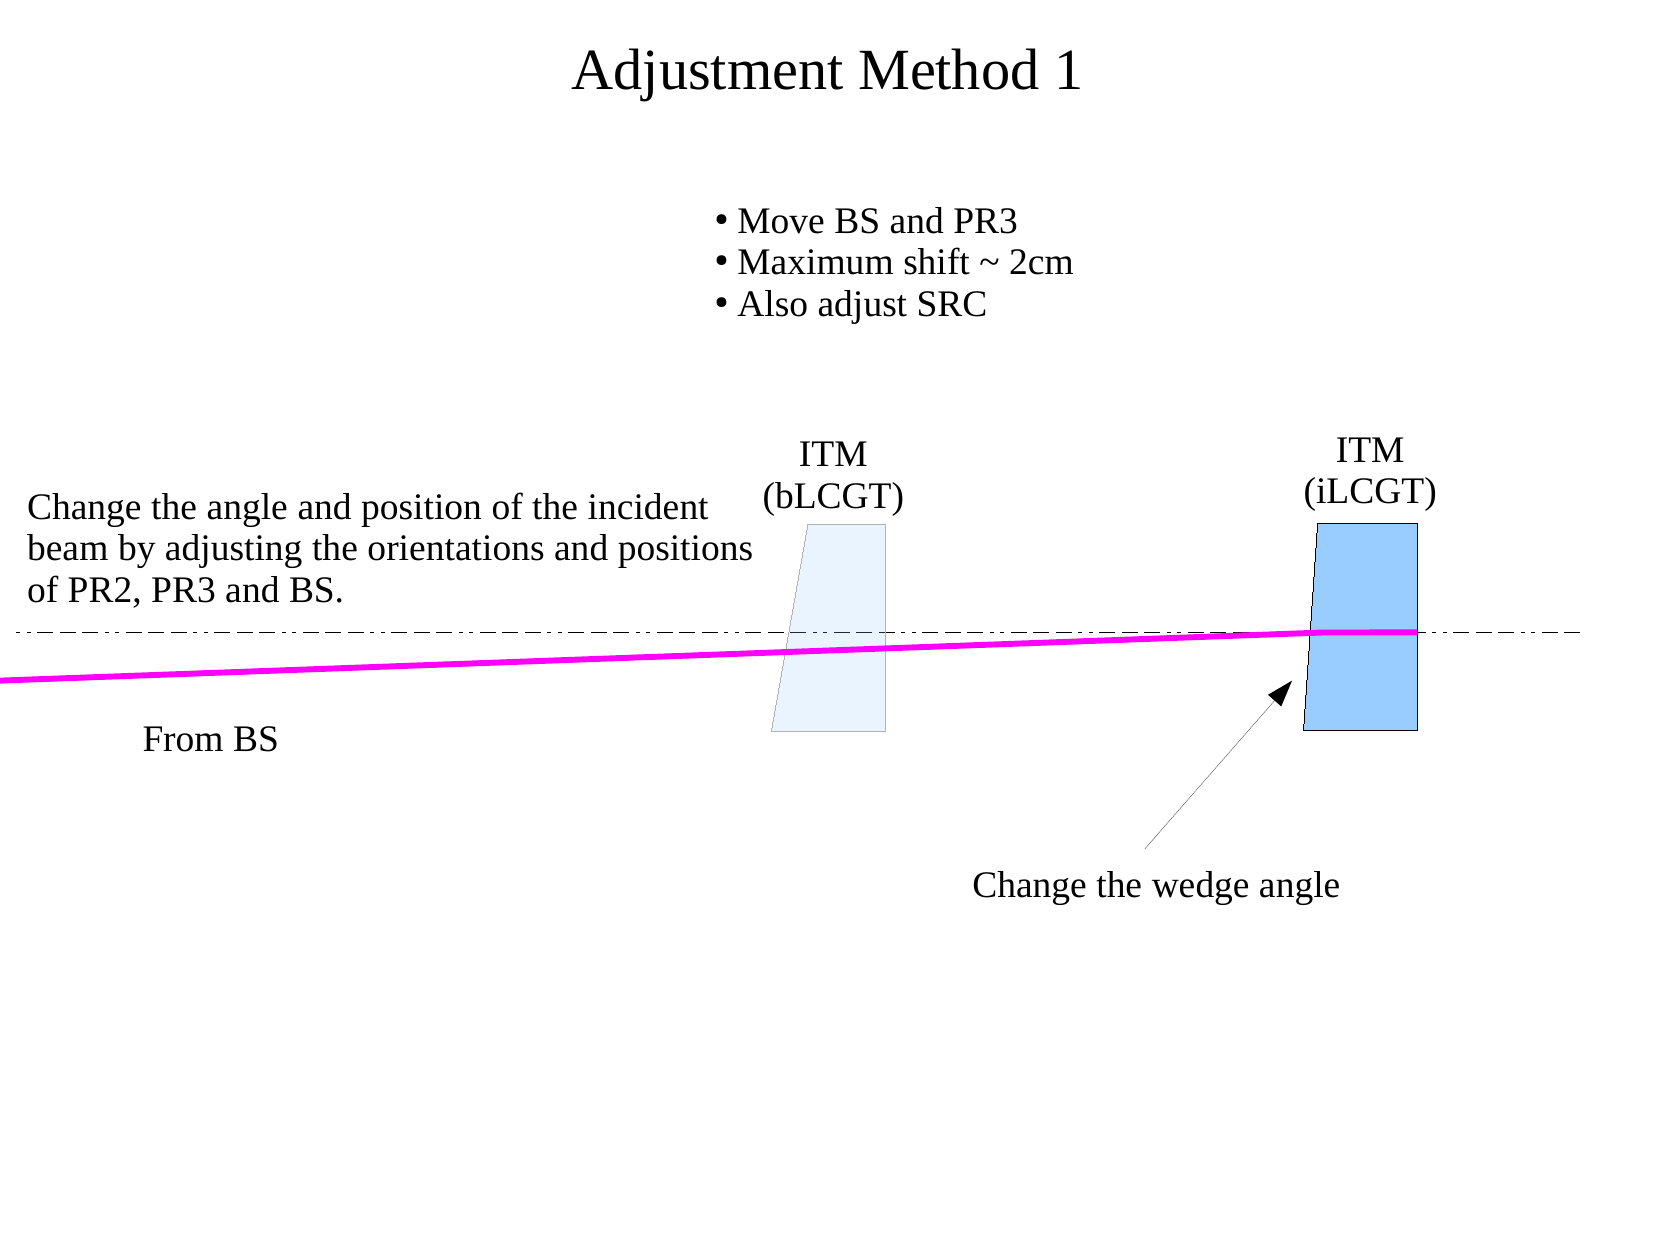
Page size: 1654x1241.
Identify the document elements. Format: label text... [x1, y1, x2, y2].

text_box [771, 652, 886, 732]
text_box Move BS and PR3 Maximum shift ~ 2cm Also adjust SRC [700, 192, 1090, 344]
text_box [785, 525, 886, 649]
text_box Change the wedge angle [957, 856, 1354, 917]
text_box Adjustment Method 1 [556, 30, 1097, 116]
text_box ITM (iLCGT) [1288, 421, 1452, 521]
text_box From BS [127, 710, 306, 768]
text_box [1310, 523, 1418, 629]
text_box [1303, 636, 1418, 731]
text_box Change the angle and position of the incident beam by adjusting the orientations and positions of PR2, PR3 and BS. [12, 478, 770, 630]
text_box ITM (bLCGT) [747, 425, 924, 525]
